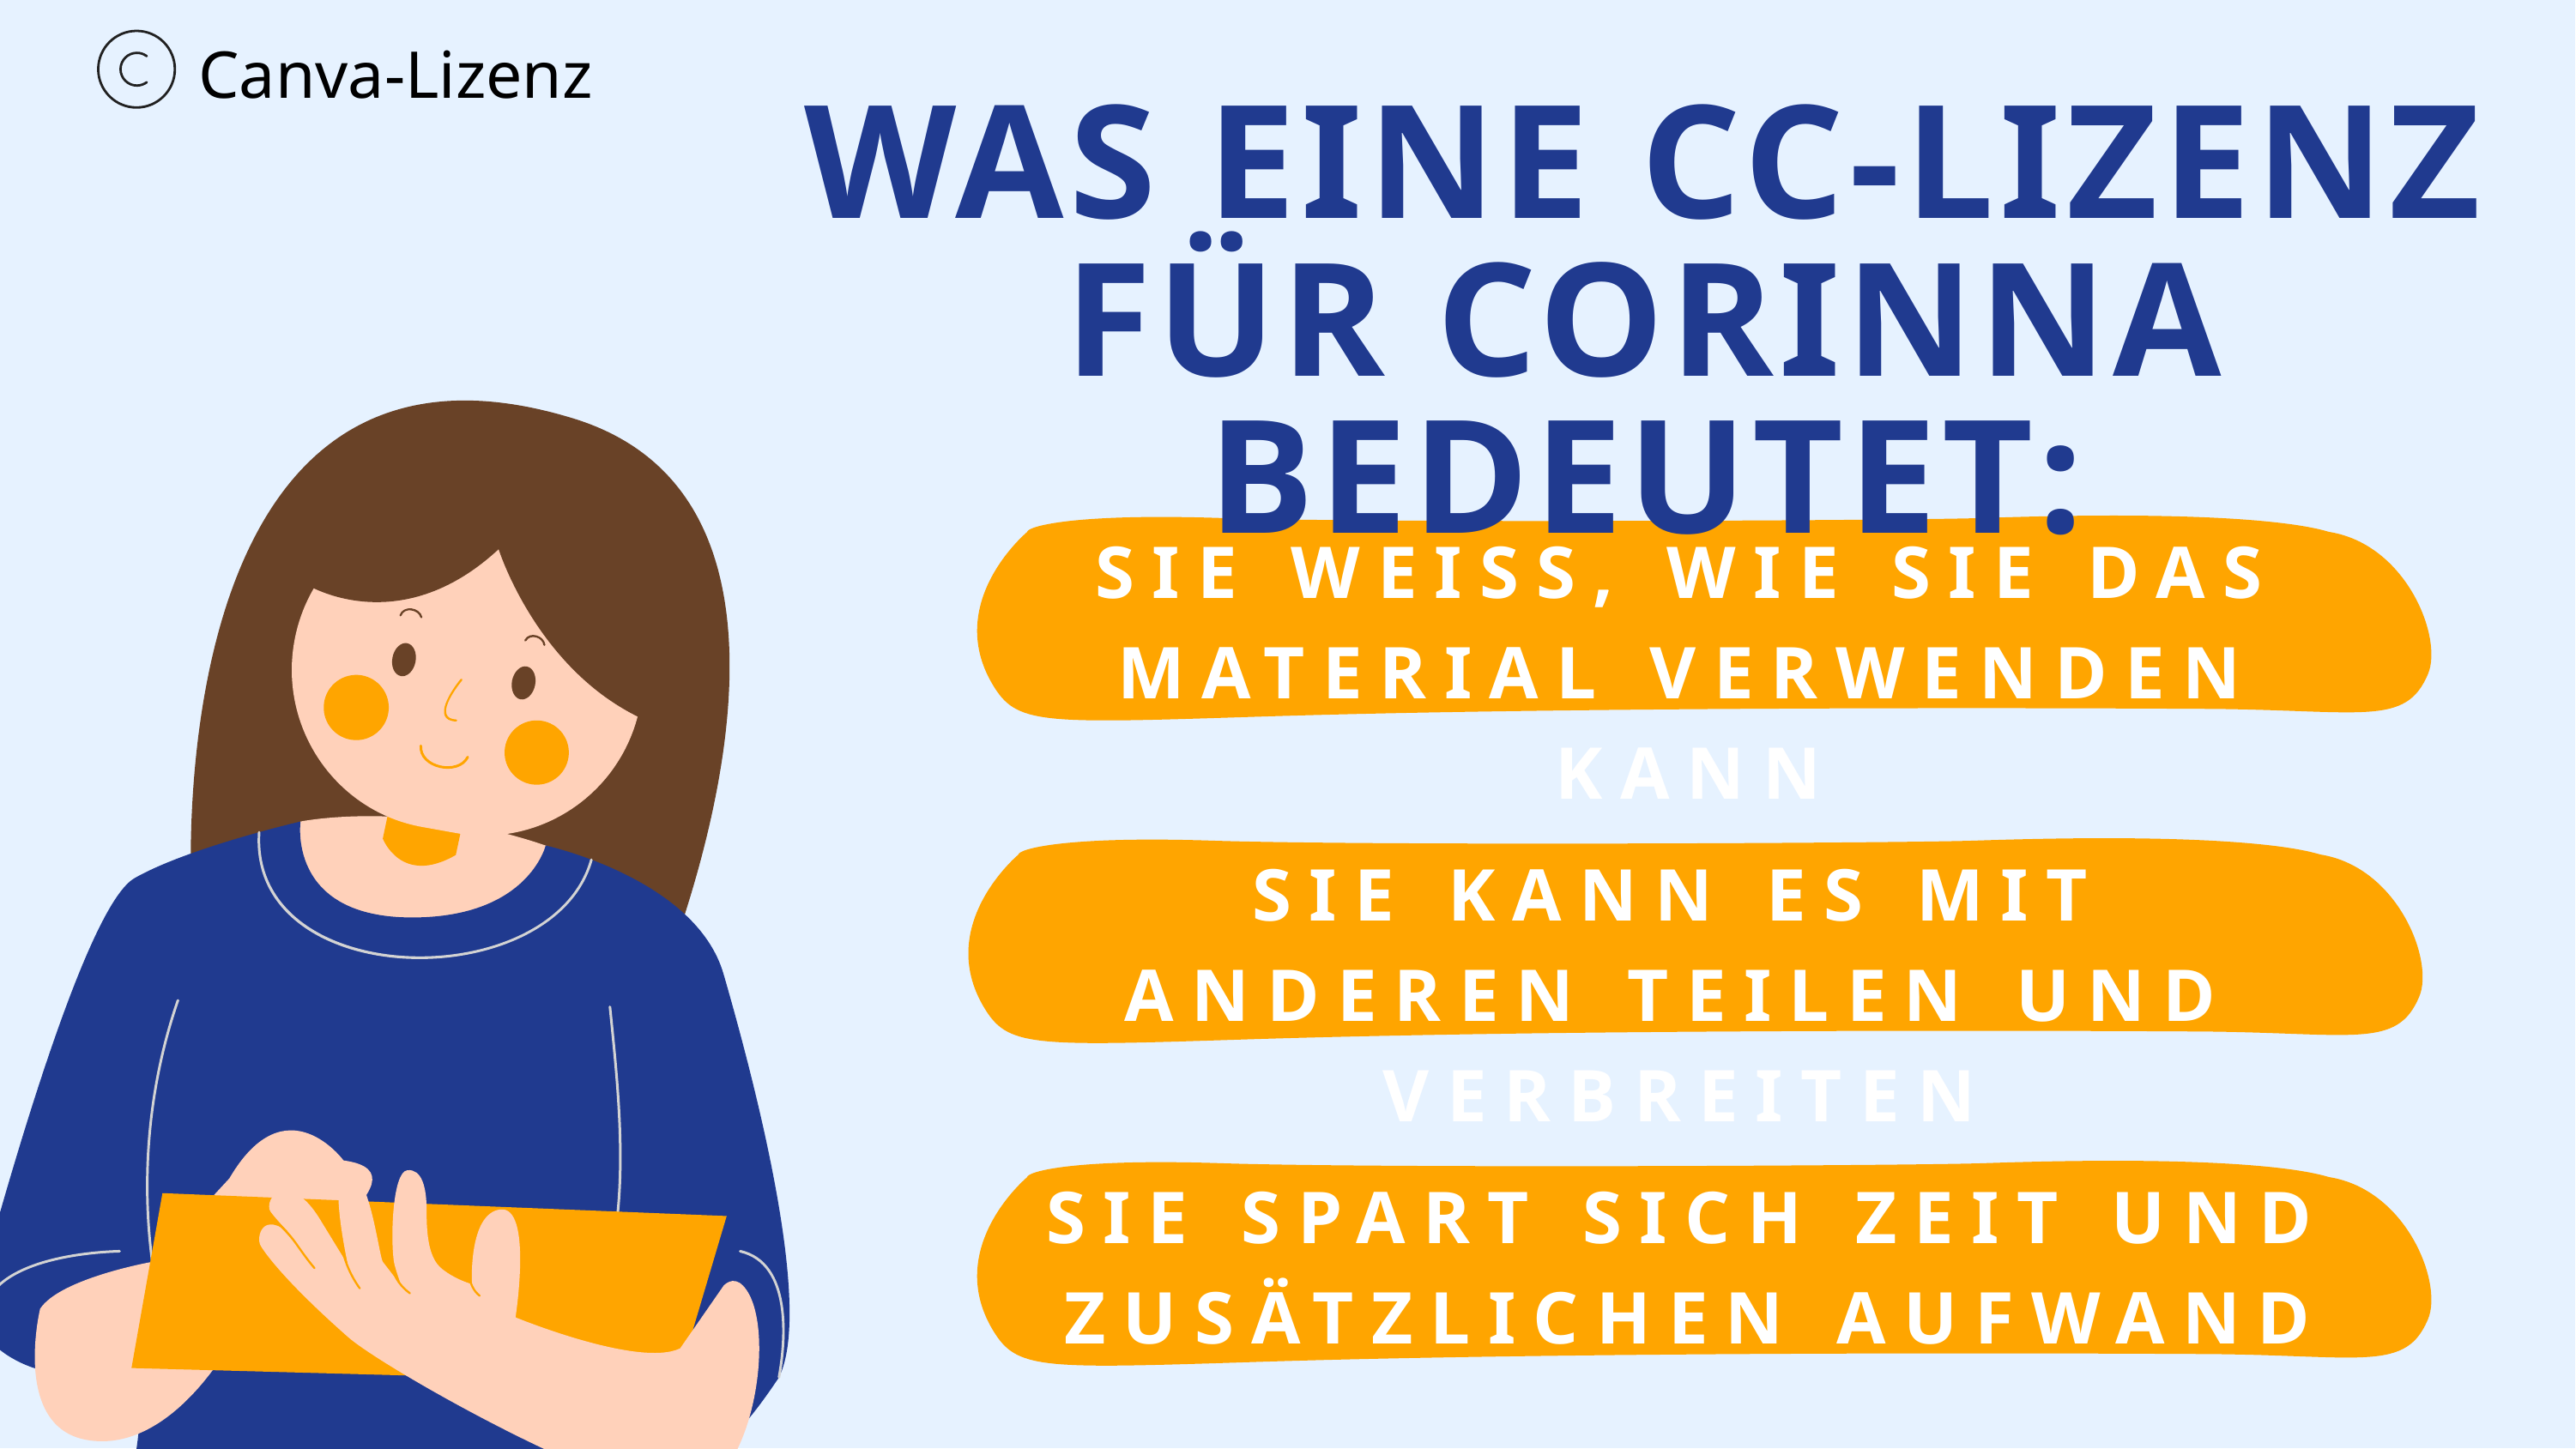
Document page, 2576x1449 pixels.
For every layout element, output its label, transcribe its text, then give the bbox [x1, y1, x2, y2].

text_box [1450, 507, 1482, 512]
text_box [0, 288, 886, 1448]
text_box Canva-Lizenz [198, 20, 1039, 109]
text_box [1670, 507, 1705, 512]
text_box [1357, 507, 1426, 512]
text_box [944, 1152, 2440, 1370]
text_box [1729, 507, 1786, 512]
text_box SIE WEISS, WIE SIE DAS MATERIAL VERWENDEN KANN [1031, 512, 2346, 709]
text_box SIE KANN ES MIT ANDEREN TEILEN UND VERBREITEN [1021, 835, 2337, 1031]
text_box [1810, 507, 1862, 512]
text_box [1303, 507, 1333, 512]
text_box [1886, 507, 1975, 512]
text_box SIE SPART SICH ZEIT UND ZUSÄTZLICHEN AUFWAND [1031, 1157, 2346, 1354]
text_box [1509, 507, 1548, 512]
text_box [97, 29, 177, 109]
text_box [944, 507, 2440, 725]
text_box WAS EINE CC-LIZENZ FÜR CORINNA BEDEUTET: [718, 92, 2575, 415]
text_box [1246, 507, 1278, 512]
text_box [1572, 507, 1645, 512]
text_box [935, 830, 2431, 1048]
